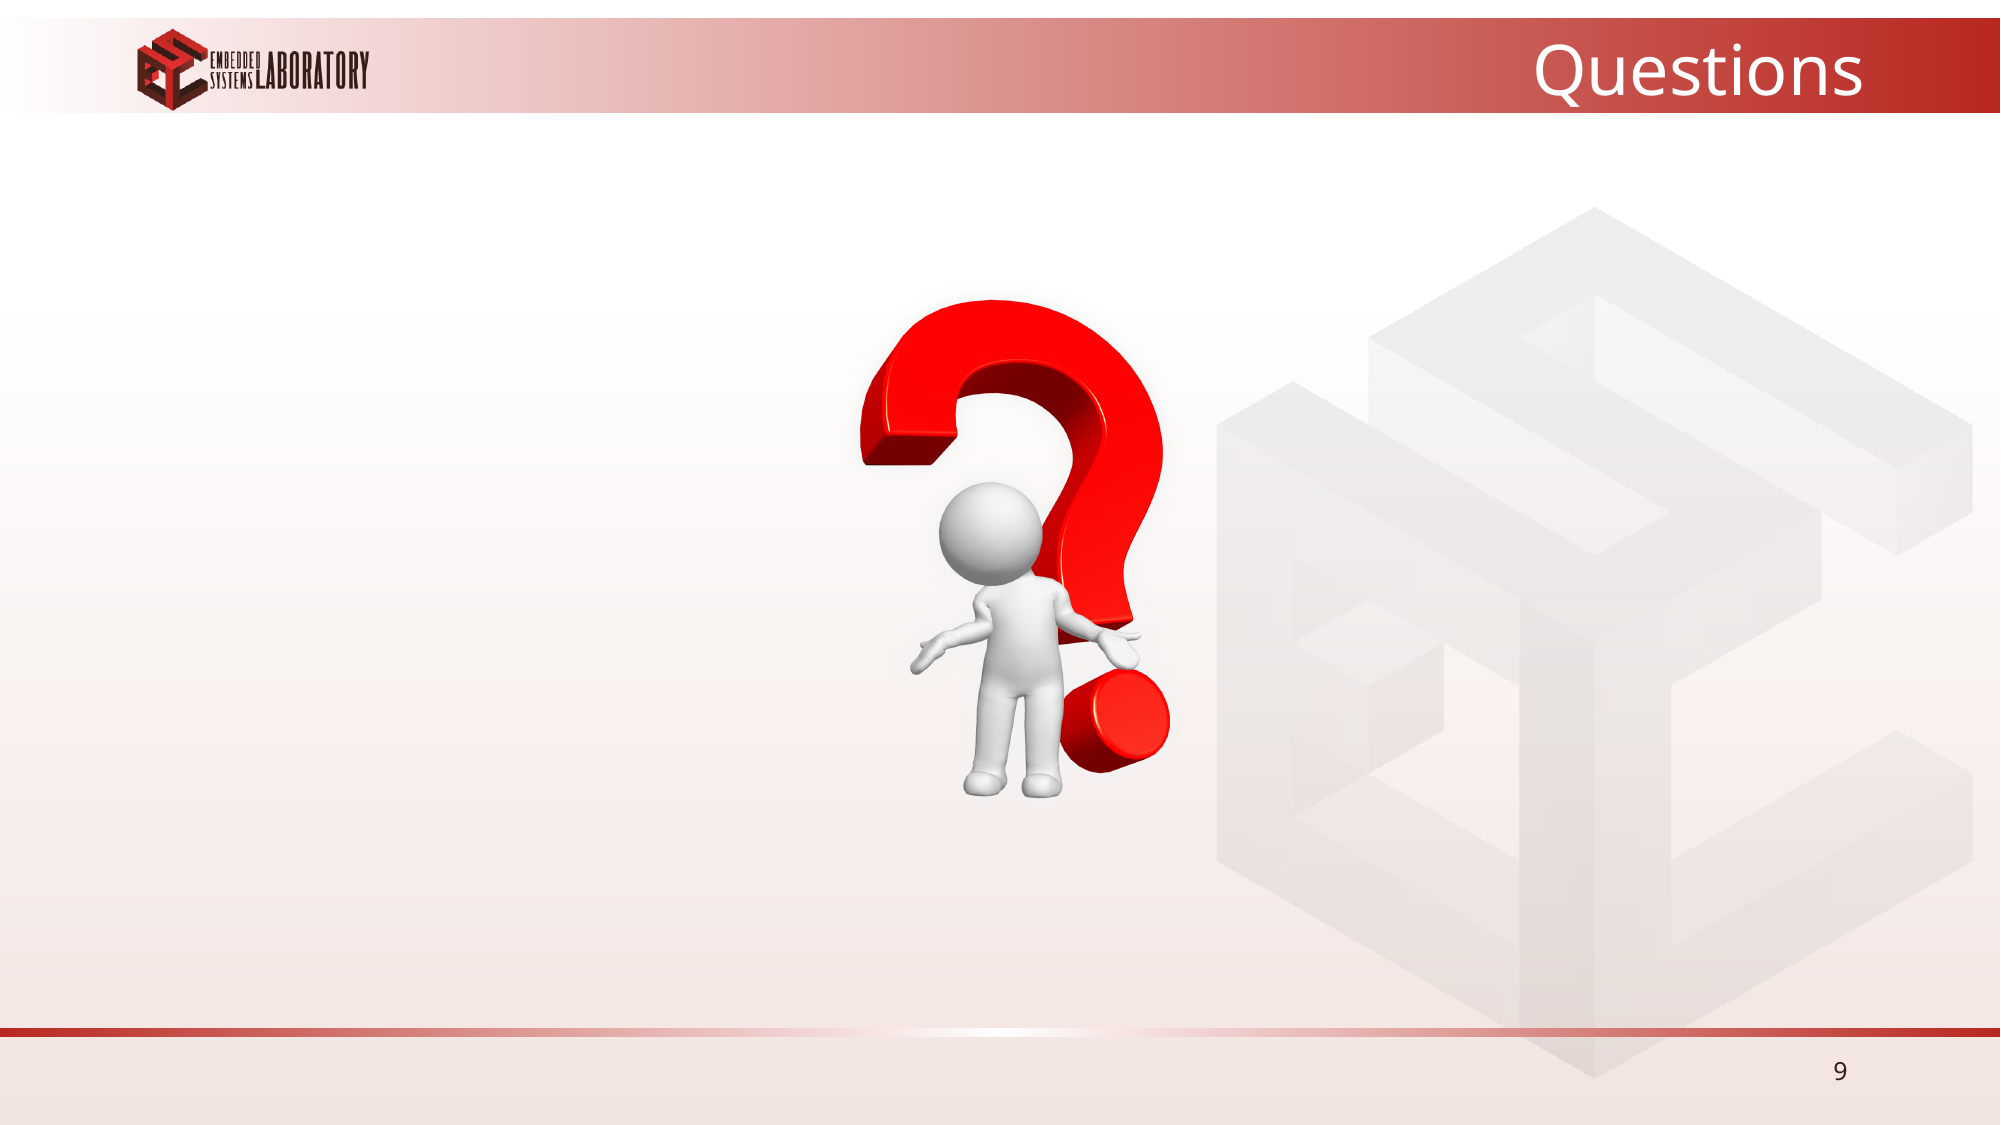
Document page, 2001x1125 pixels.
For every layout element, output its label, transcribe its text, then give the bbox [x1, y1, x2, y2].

list Questions [629, 27, 1881, 118]
picture [750, 206, 1973, 1028]
picture [1216, 1037, 1973, 1079]
picture [137, 28, 369, 111]
